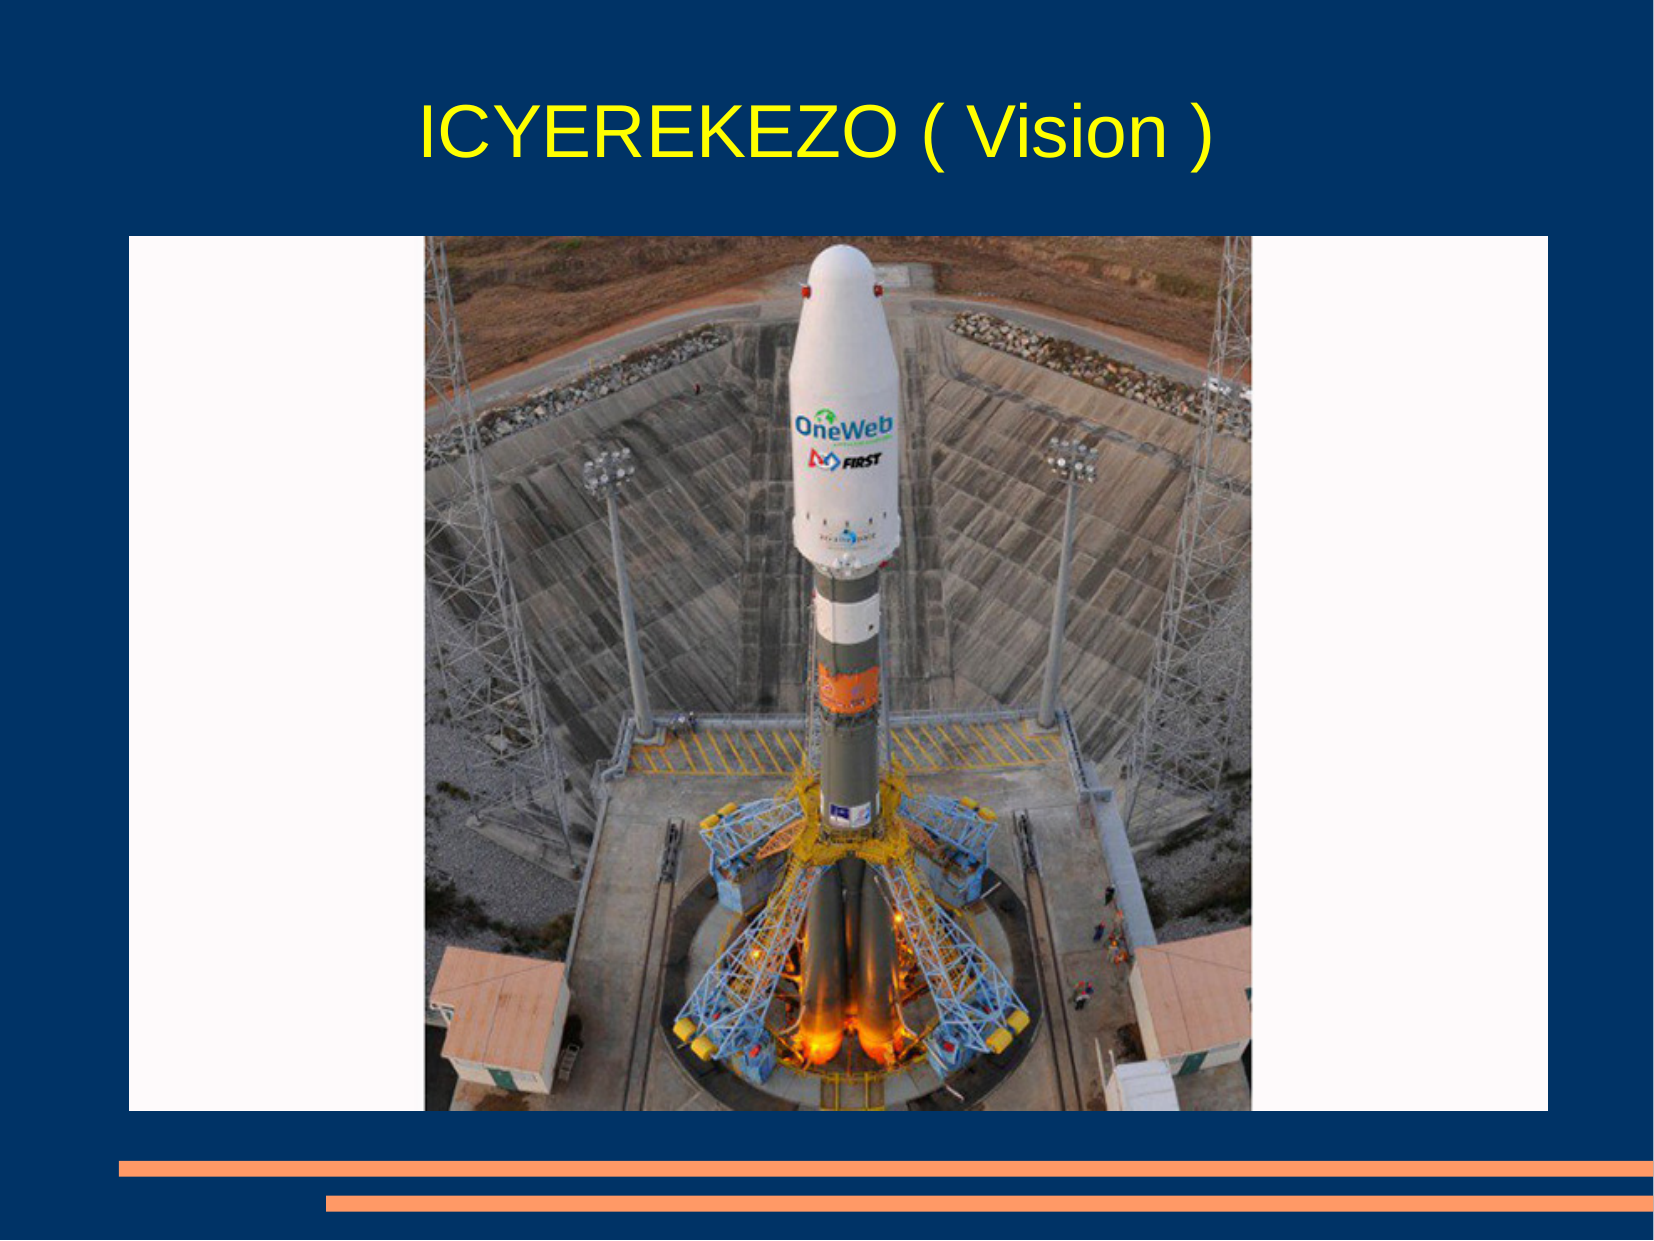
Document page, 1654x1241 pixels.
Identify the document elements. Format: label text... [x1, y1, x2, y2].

picture [129, 236, 1548, 1111]
title ICYEREKEZO ( Vision ) [82, 49, 1571, 213]
